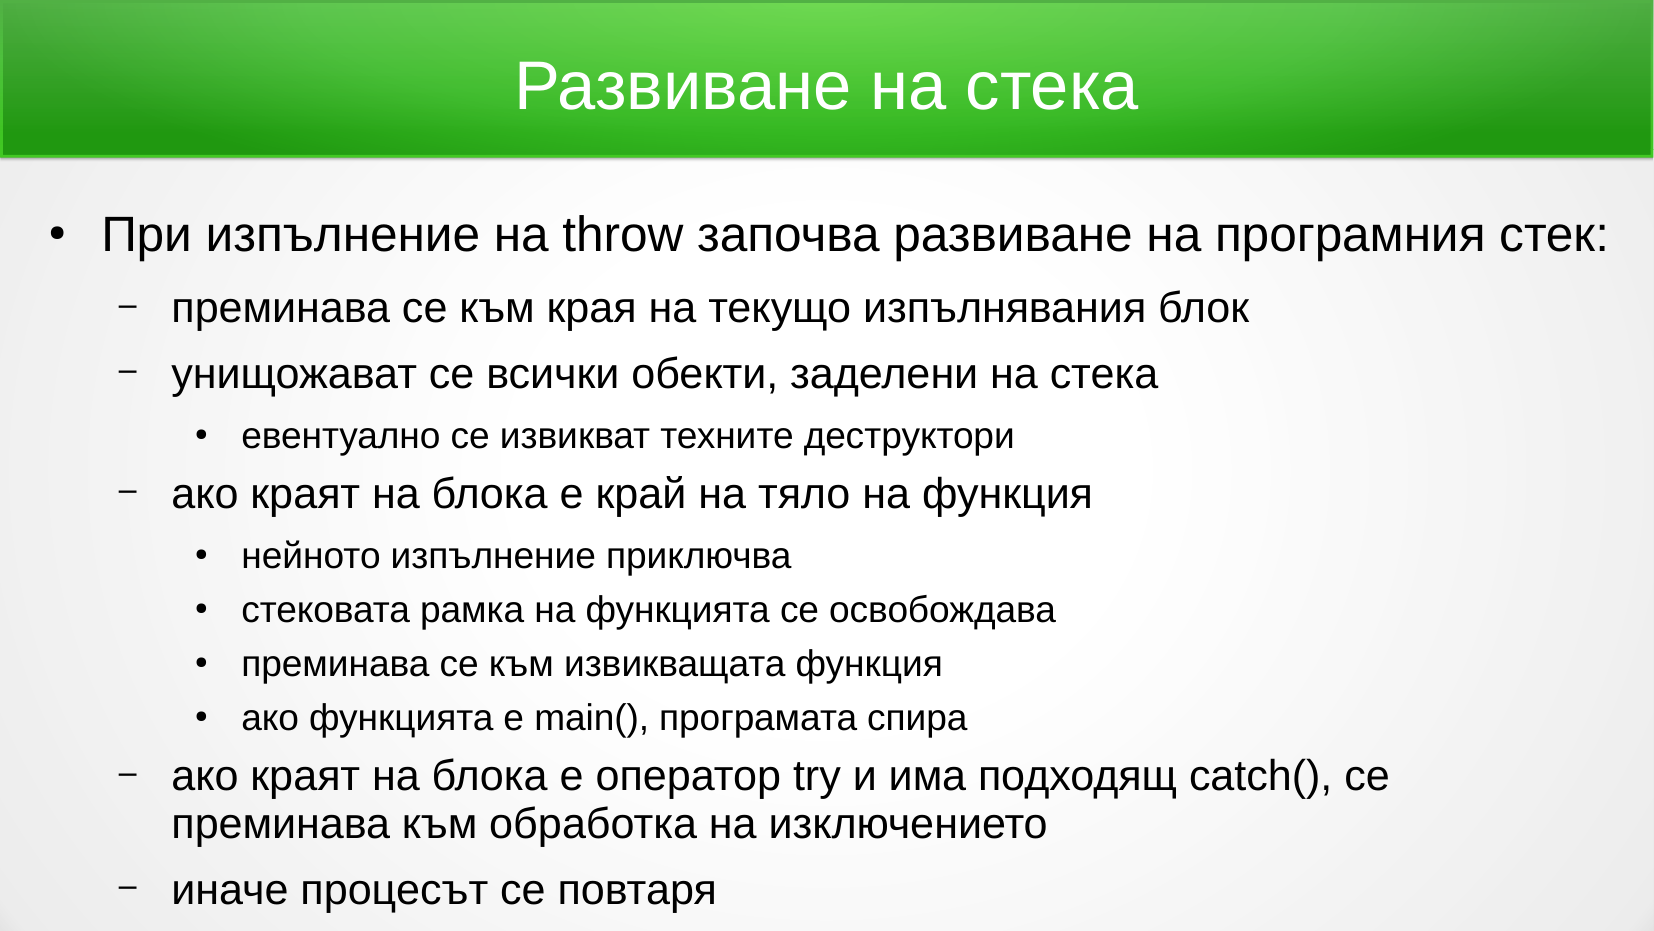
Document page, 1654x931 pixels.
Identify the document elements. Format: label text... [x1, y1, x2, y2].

list При изпълнение на throw започва развиване на програмния стек: преминава се към края на текущо изпълнявания блок унищожават се всички обекти, заделени на стека евентуално се извикват техните деструктори ако краят на блока е край на тяло на функция нейното изпълнение приключва стековата рамка на функцията се освобождава преминава се към извикващата функция ако функцията е main(), програмата спира ако краят на блока е оператор try и има подходящ catch(), се преминава към обработка на изключението иначе процесът се повтаря [31, 206, 1619, 928]
title Развиване на стека [82, 37, 1571, 135]
